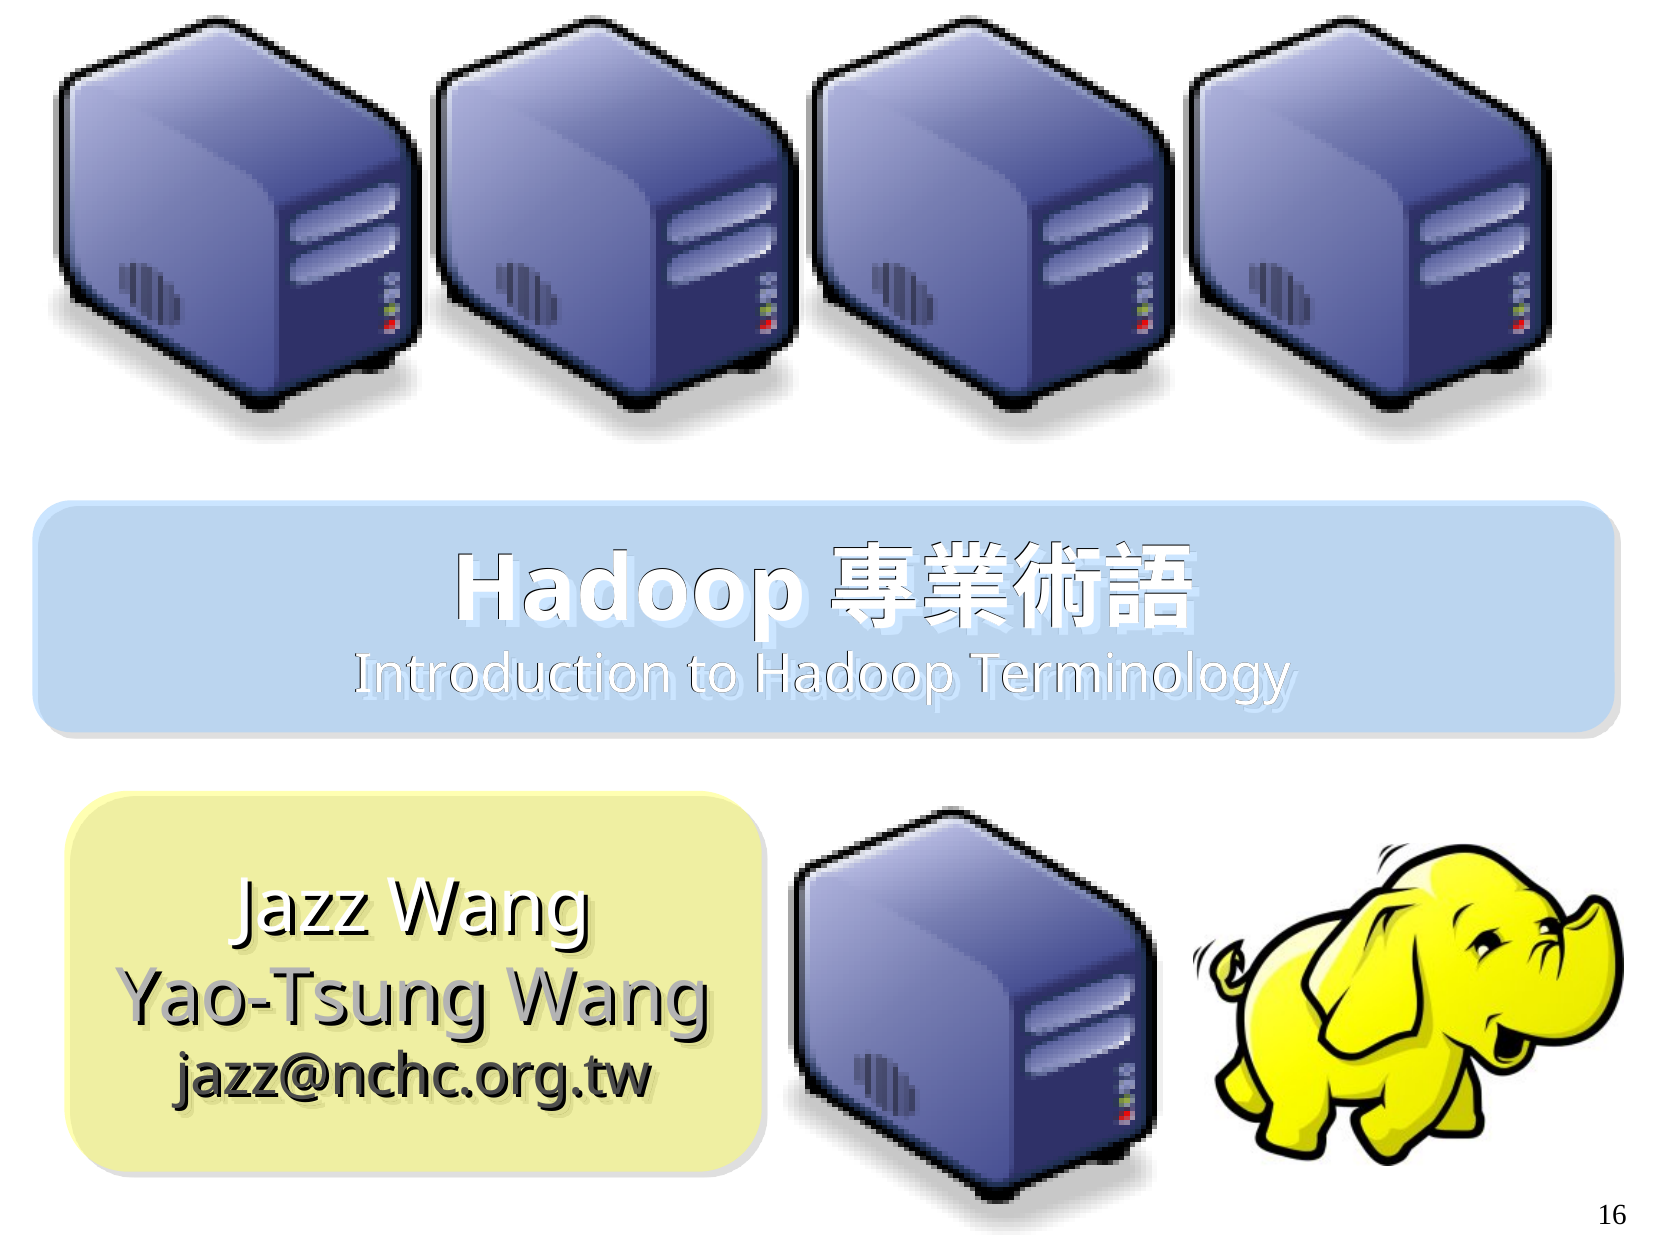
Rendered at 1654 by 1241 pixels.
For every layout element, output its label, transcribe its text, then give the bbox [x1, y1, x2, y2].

text_box Hadoop專業術語 Introduction to Hadoop Terminology [32, 500, 1615, 733]
text_box Jazz Wang Yao-Tsung Wang jazz@nchc.org.tw [64, 790, 761, 1172]
picture [761, 793, 1624, 1239]
picture [26, 2, 1596, 498]
